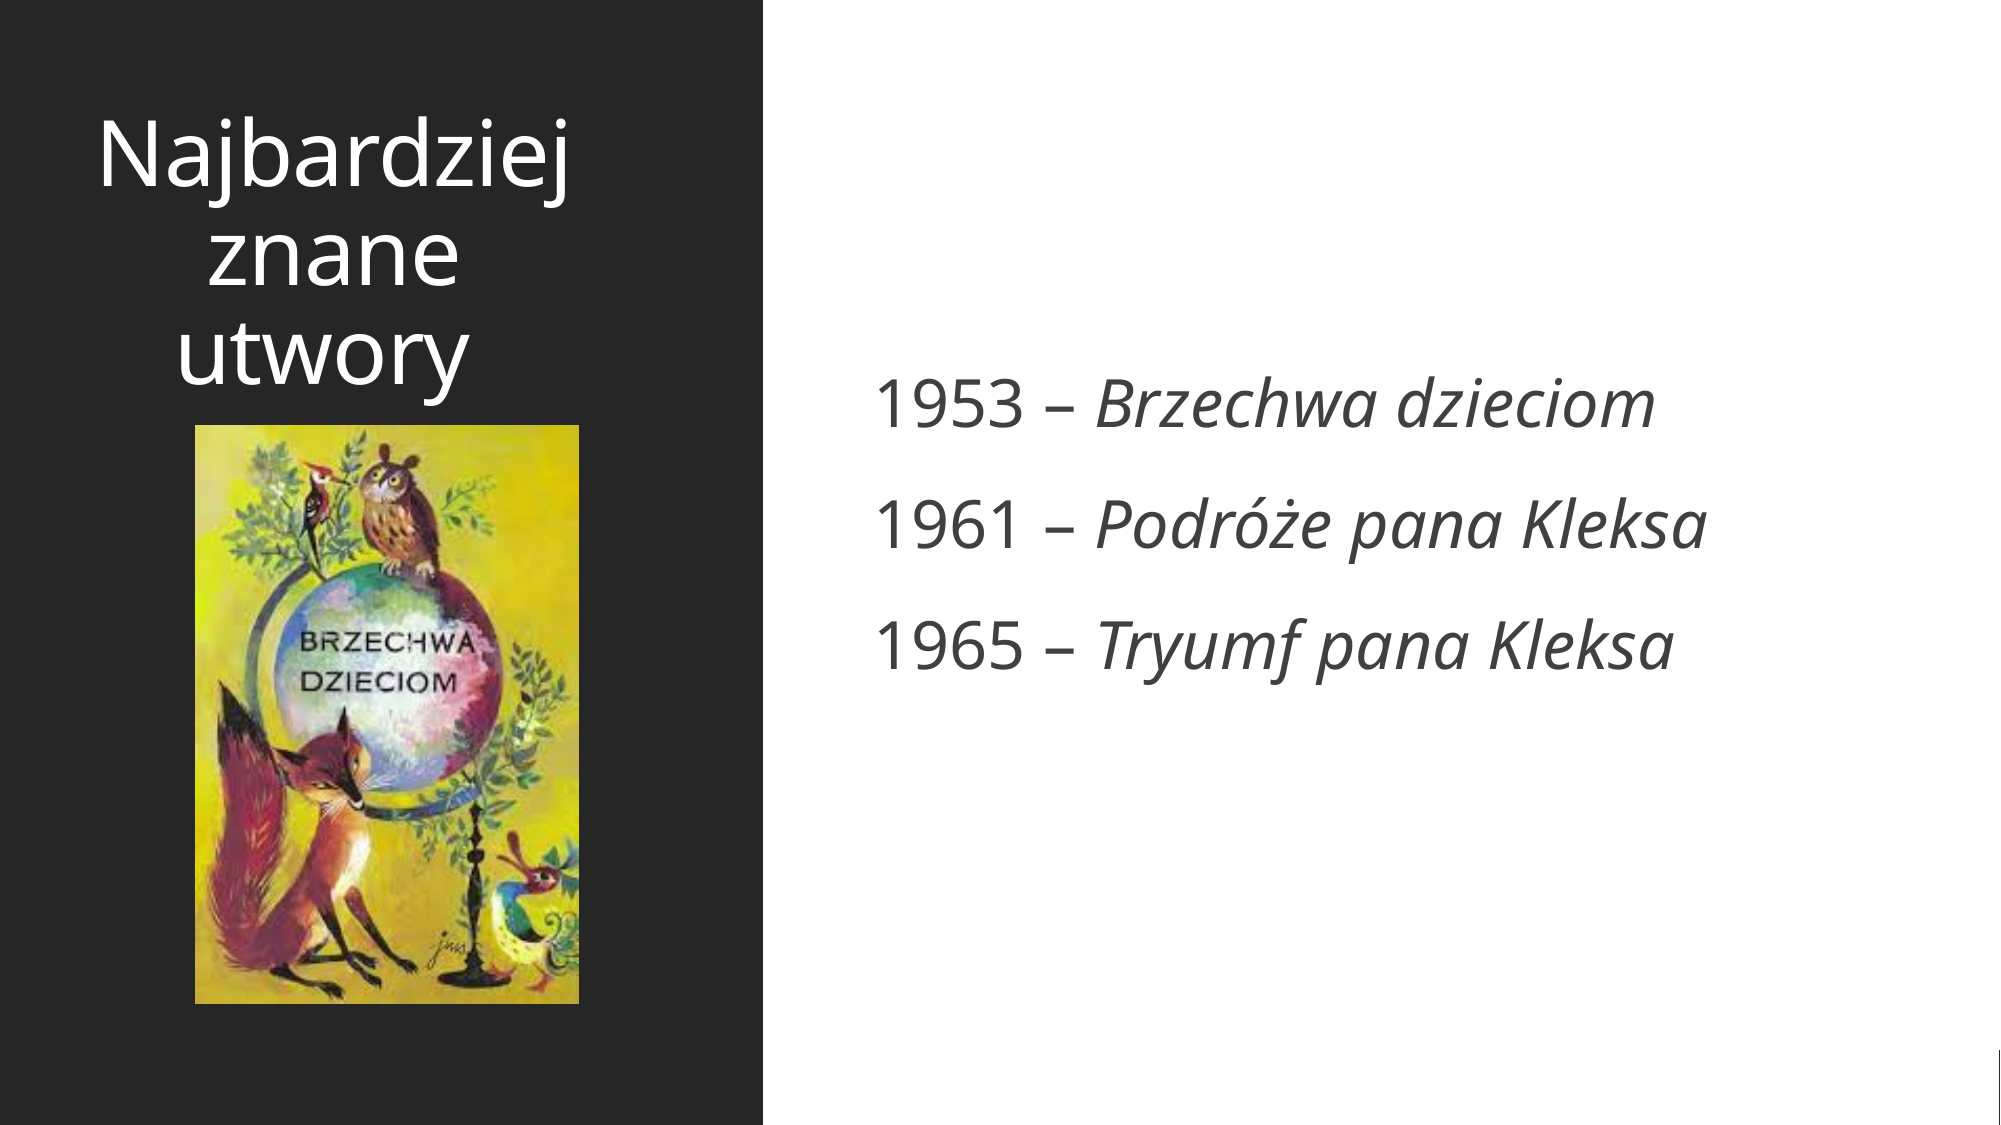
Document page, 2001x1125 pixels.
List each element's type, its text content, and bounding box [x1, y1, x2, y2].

list 1953 – Brzechwa dzieciom 1961 – Podróże pana Kleksa 1965 – Tryumf pana Kleksa [858, 99, 1831, 1026]
text_box [0, 0, 1999, 1125]
title Najbardziej znane utwory [80, 99, 679, 535]
picture [195, 425, 579, 1004]
